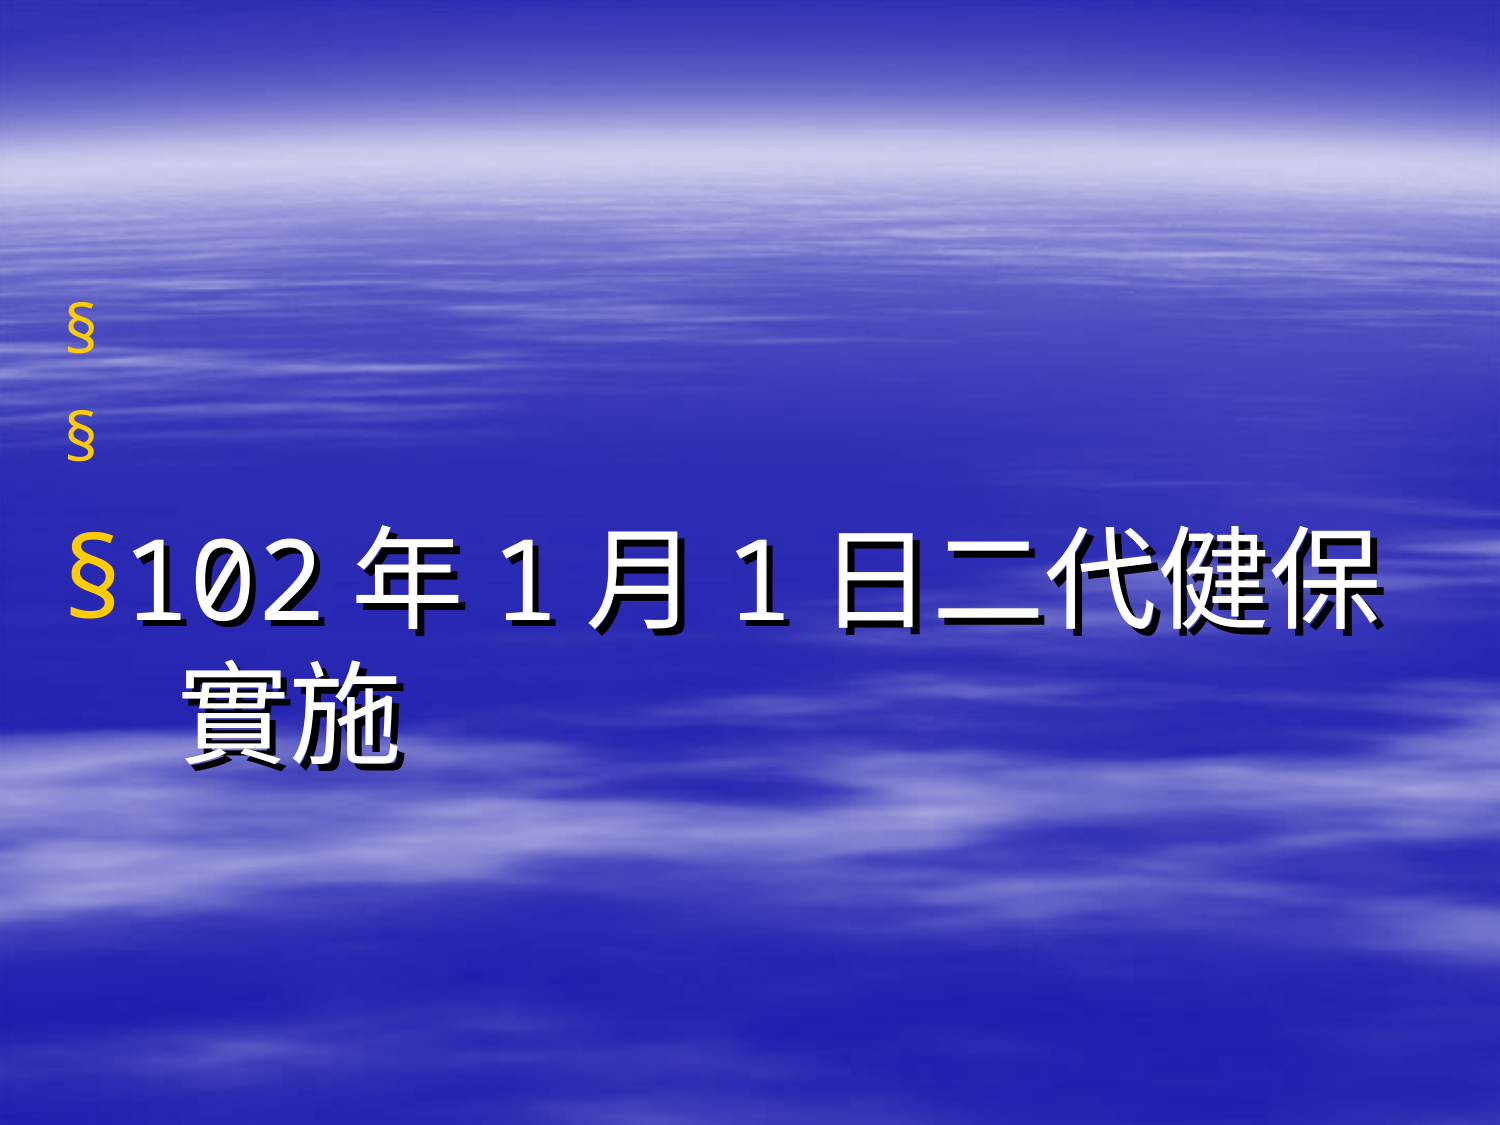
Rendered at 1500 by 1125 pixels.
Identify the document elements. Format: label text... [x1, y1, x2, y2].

list 102年1月1日二代健保實施 [49, 275, 1451, 1001]
